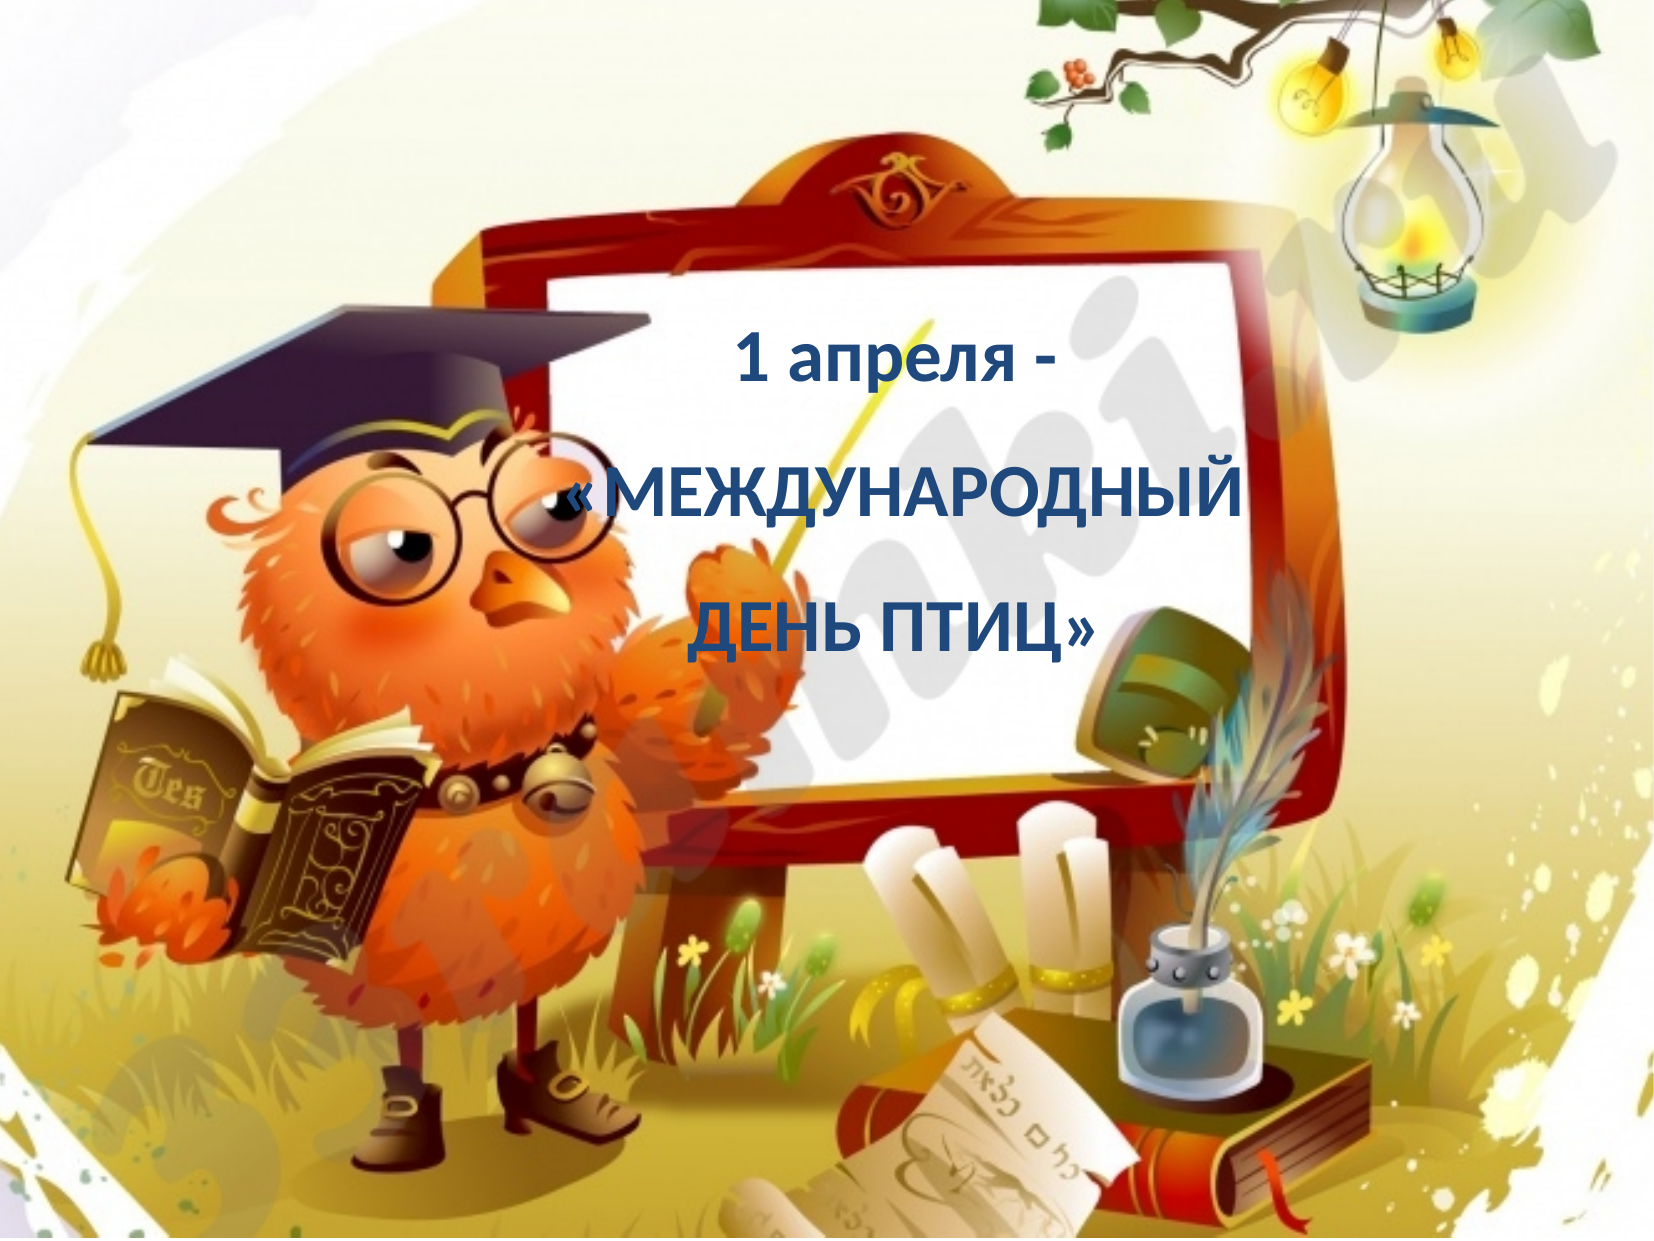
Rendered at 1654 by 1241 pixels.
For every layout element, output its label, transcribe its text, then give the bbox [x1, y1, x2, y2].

text_box 1 апреля - «МЕЖДУНАРОДНЫЙ ДЕНЬ ПТИЦ» [543, 254, 1264, 764]
picture [0, 0, 1654, 1238]
